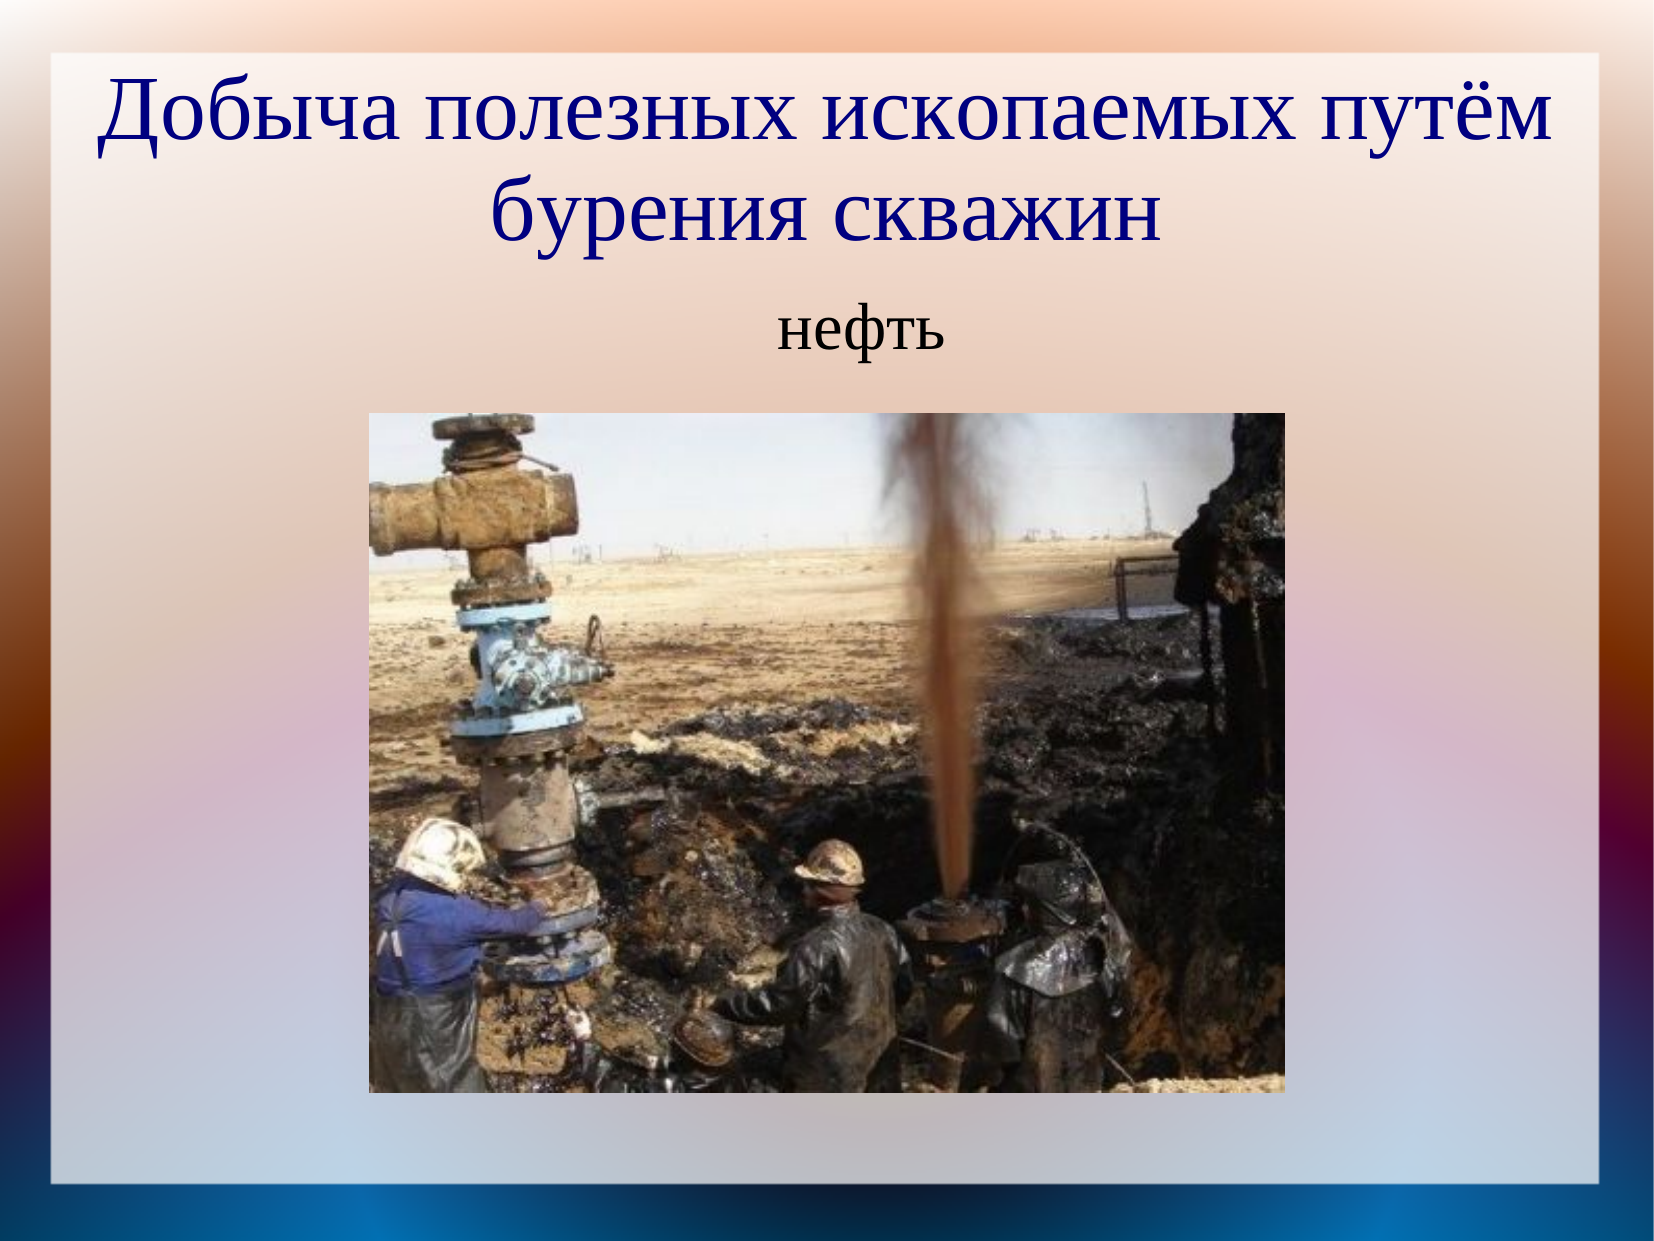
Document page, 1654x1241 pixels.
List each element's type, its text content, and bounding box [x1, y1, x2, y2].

title Добыча полезных ископаемых путём бурения скважин [82, 55, 1571, 263]
picture [0, 0, 1654, 1241]
list нефть [82, 290, 1571, 1109]
